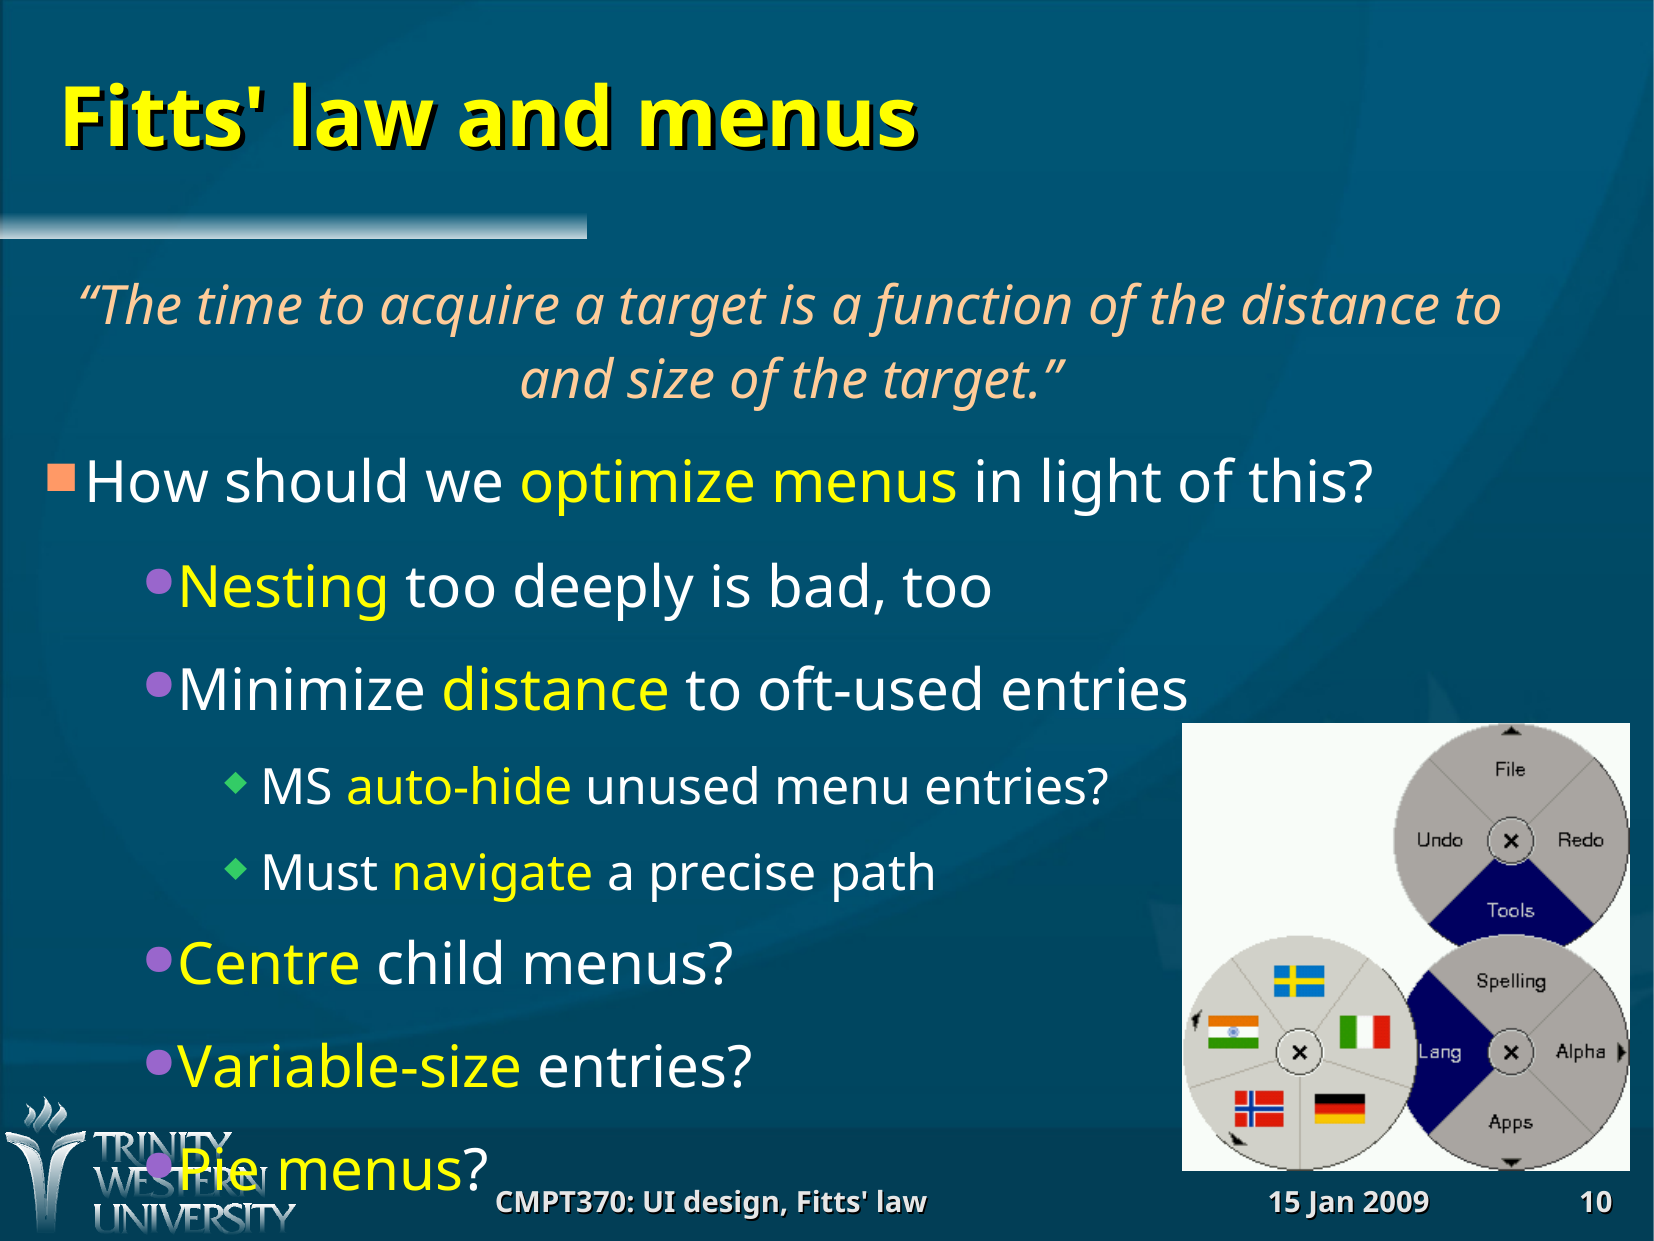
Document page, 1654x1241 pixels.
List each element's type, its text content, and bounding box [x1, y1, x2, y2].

picture [0, 233, 586, 238]
title Fitts' law and menus [59, 27, 1548, 201]
picture [0, 214, 586, 232]
list “The time to acquire a target is a function of the distance to and size of the target.” How should we optimize menus in light of this? Nesting too deeply is bad, too Minimize distance to oft-used entries MS auto-hide unused menu entries? Must navigate a precise path Centre child menus? Variable-size entries? Pie menus? [47, 266, 1536, 1097]
picture [38, 1227, 54, 1232]
picture [1182, 723, 1654, 1170]
